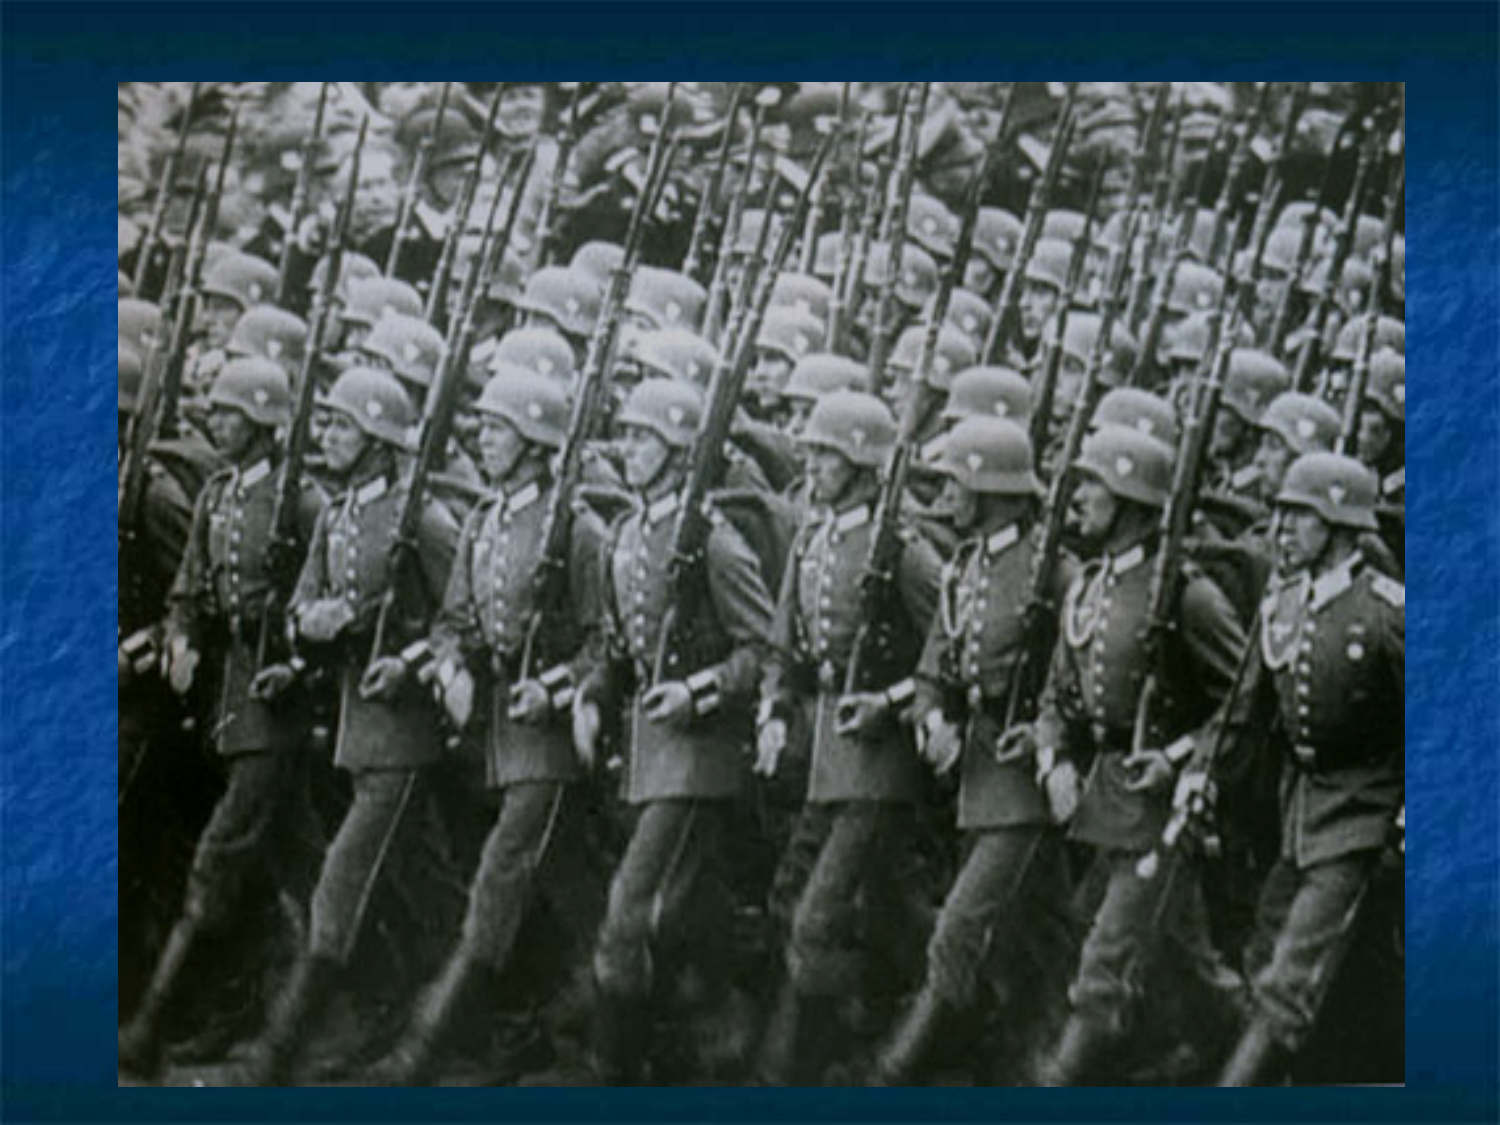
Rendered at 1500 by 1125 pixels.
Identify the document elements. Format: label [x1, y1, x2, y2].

picture [118, 82, 1405, 1087]
